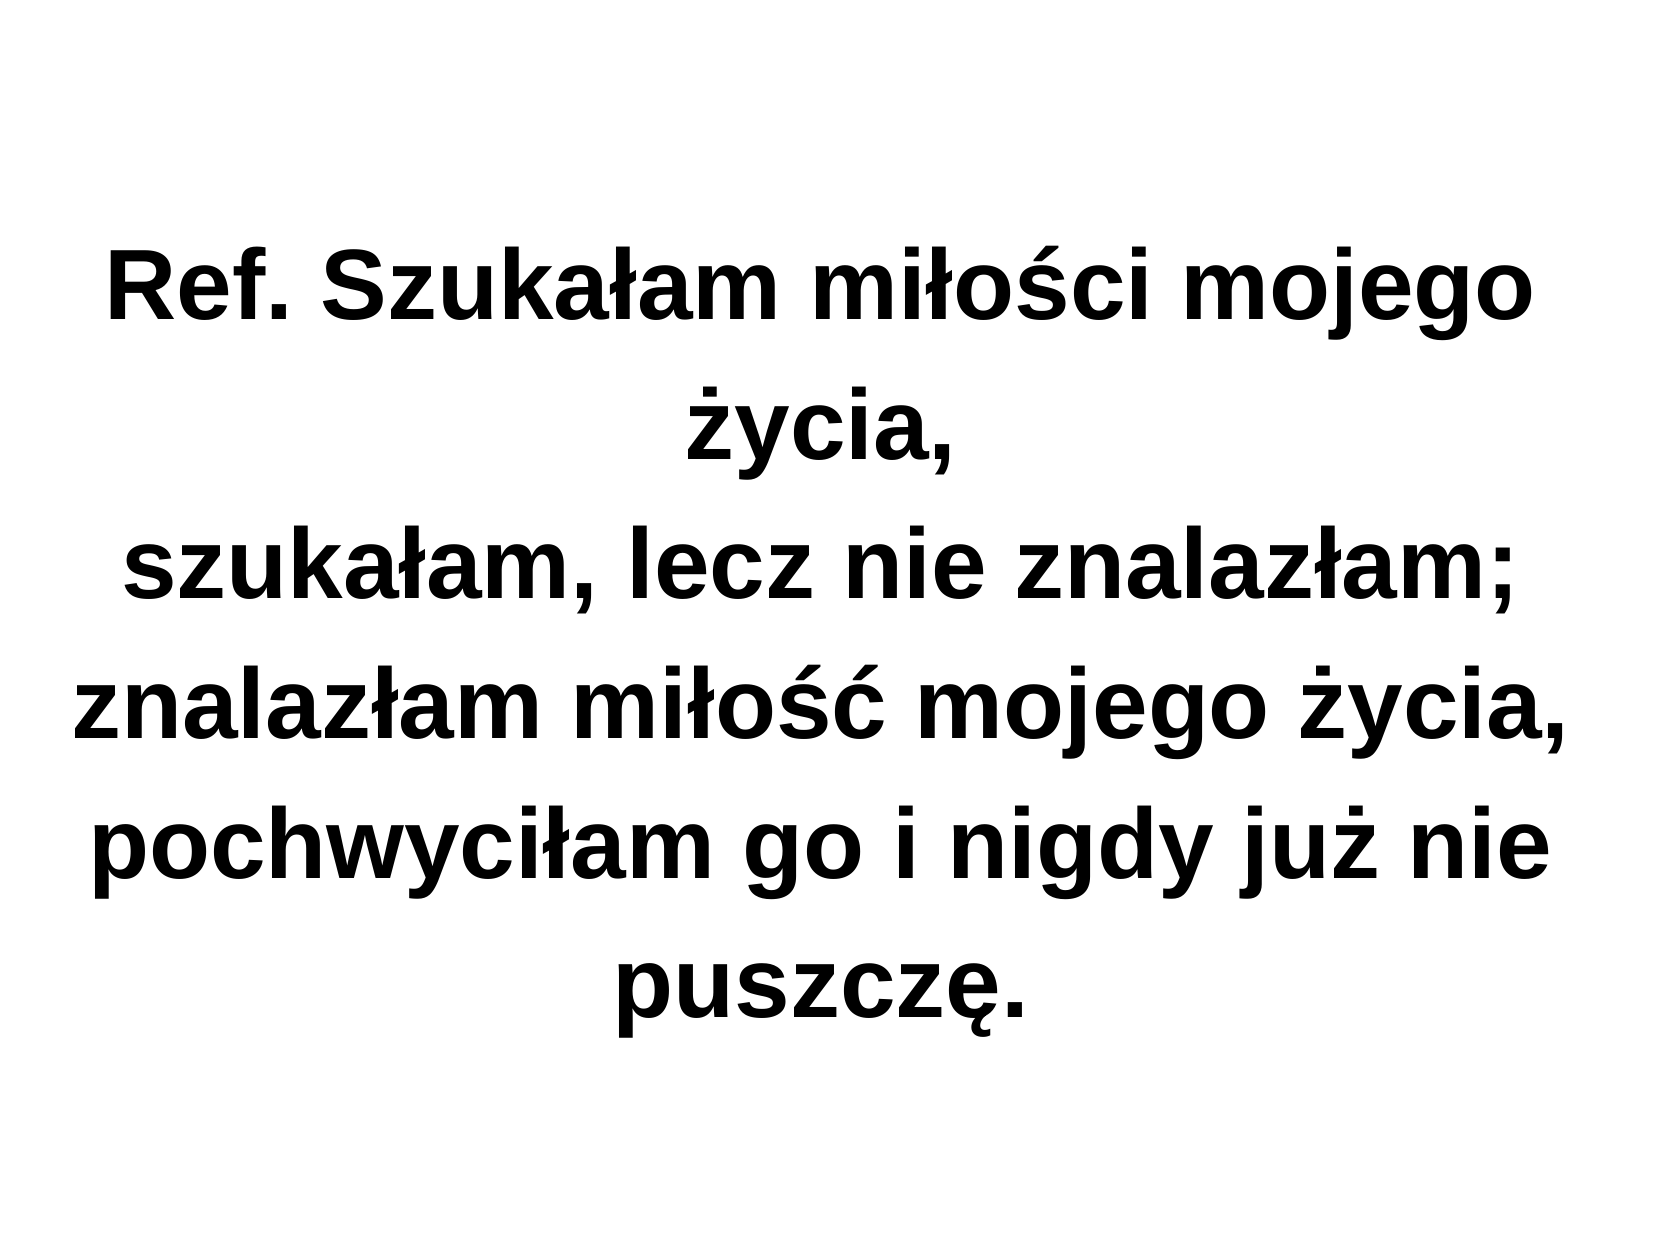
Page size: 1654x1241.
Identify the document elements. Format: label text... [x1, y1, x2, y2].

subtitle Ref. Szukałam miłości mojego życia, szukałam, lecz nie znalazłam; znalazłam miłość mojego życia, pochwyciłam go i nigdy już nie puszczę. [0, 0, 1642, 1241]
